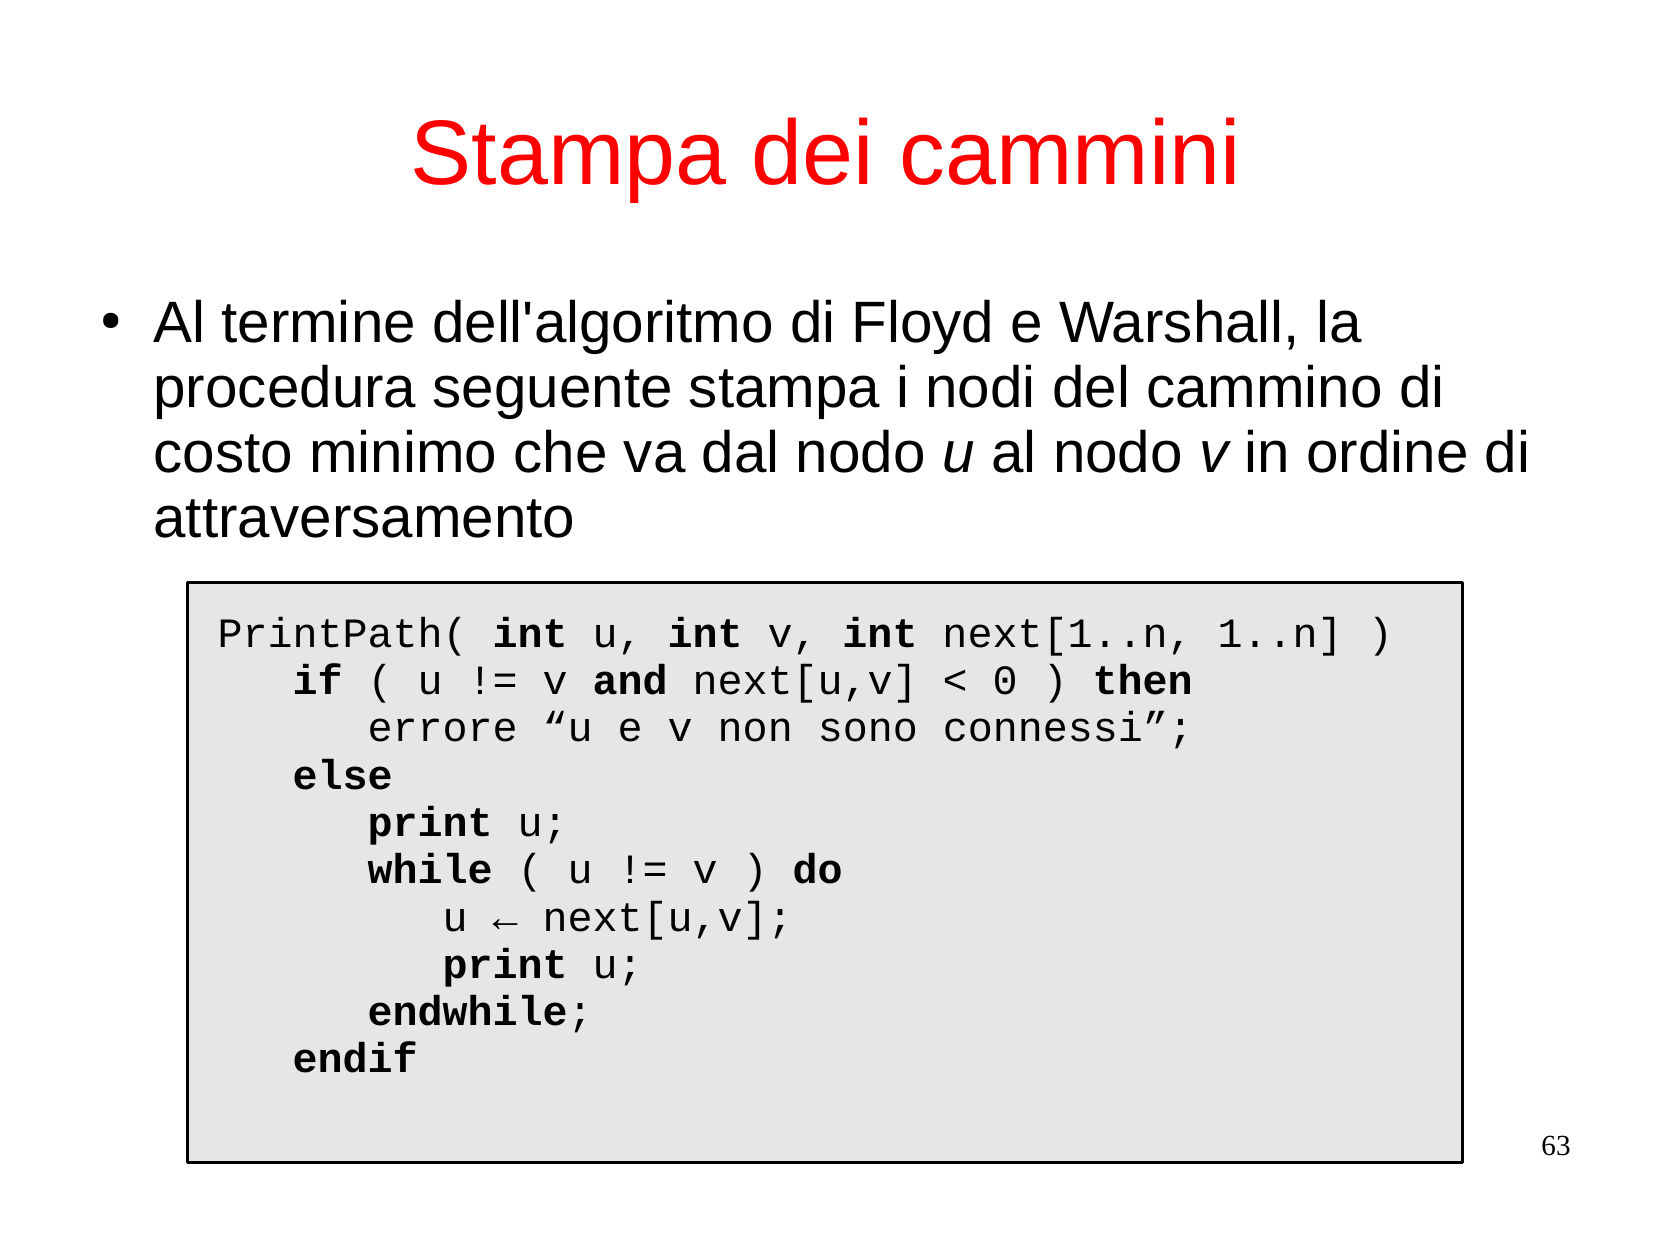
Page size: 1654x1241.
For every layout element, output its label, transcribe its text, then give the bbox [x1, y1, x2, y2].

title Stampa dei cammini [82, 49, 1571, 257]
list Al termine dell'algoritmo di Floyd e Warshall, la procedura seguente stampa i nodi del cammino di costo minimo che va dal nodo u al nodo v in ordine di attraversamento [82, 290, 1571, 1109]
text_box PrintPath( int u, int v, int next[1..n, 1..n] ) if ( u != v and next[u,v] < 0 ) then errore “u e v non sono connessi”; else print u; while ( u != v ) do u ← next[u,v]; print u; endwhile; endif [187, 582, 1463, 1163]
